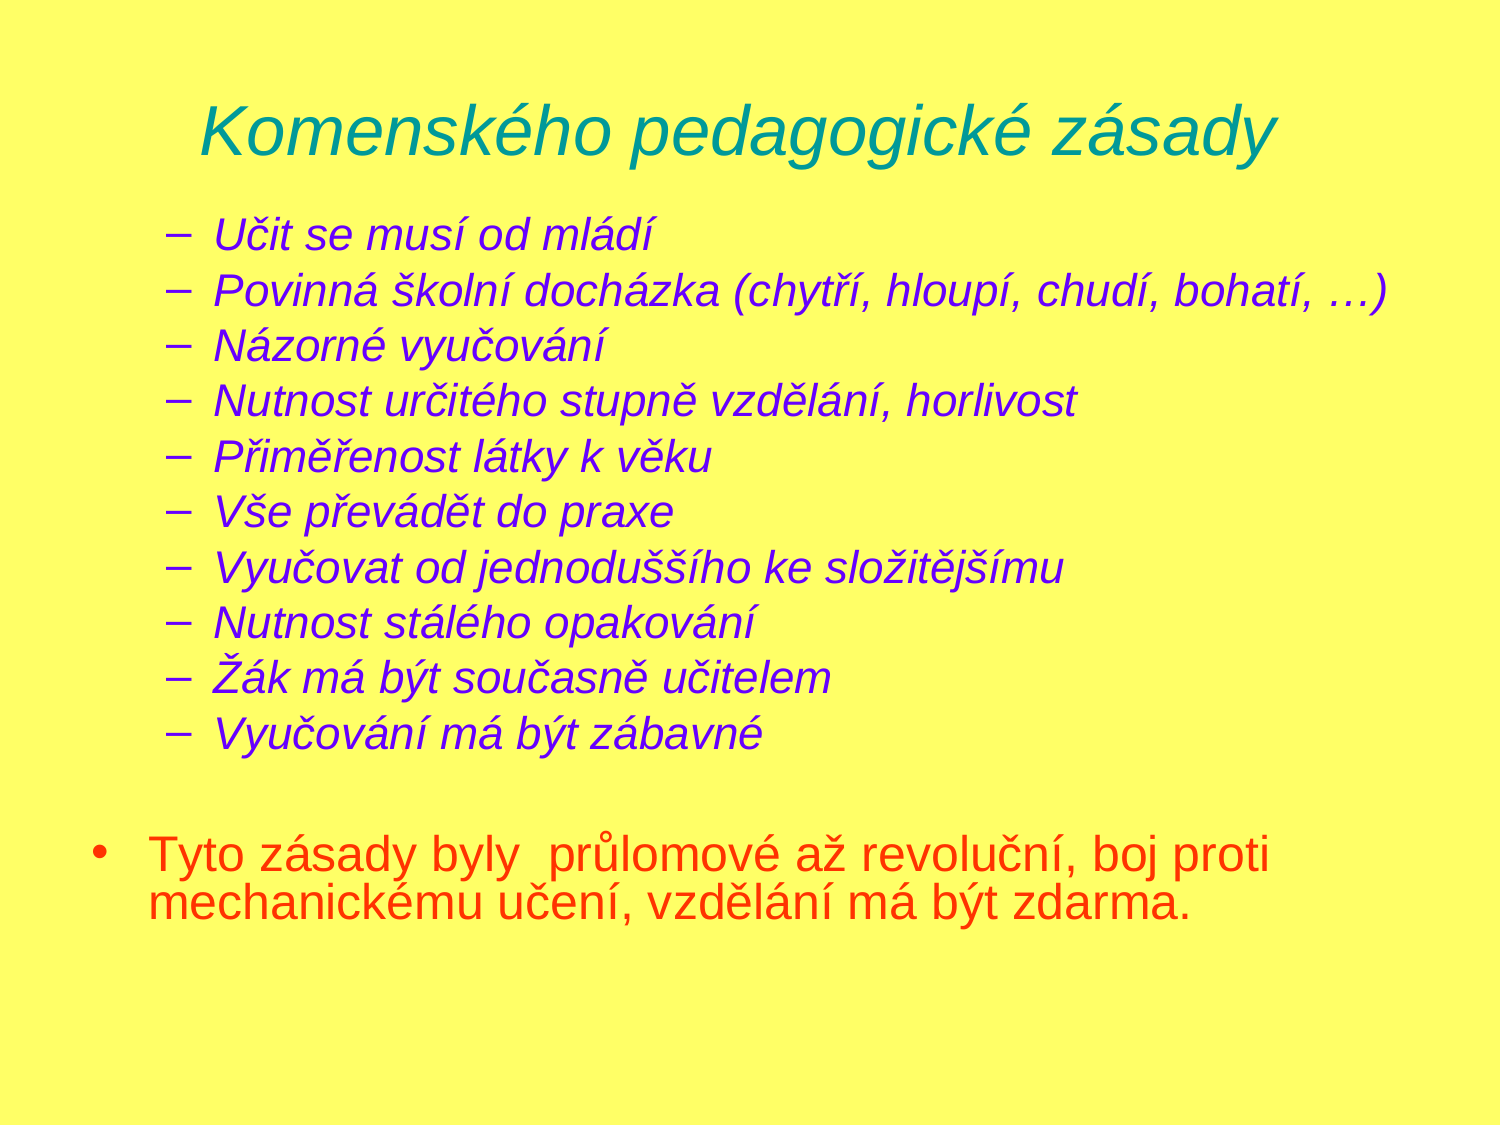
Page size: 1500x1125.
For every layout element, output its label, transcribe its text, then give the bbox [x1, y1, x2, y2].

title Komenského pedagogické zásady [75, 0, 1426, 281]
list Učit se musí od mládí Povinná školní docházka (chytří, hloupí, chudí, bohatí, …) Názorné vyučování Nutnost určitého stupně vzdělání, horlivost Přiměřenost látky k věku Vše převádět do praxe Vyučovat od jednoduššího ke složitějšímu Nutnost stálého opakování Žák má být současně učitelem Vyučování má být zábavné Tyto zásady byly průlomové až revoluční, boj proti mechanickému učení, vzdělání má být zdarma. [76, 208, 1427, 1005]
